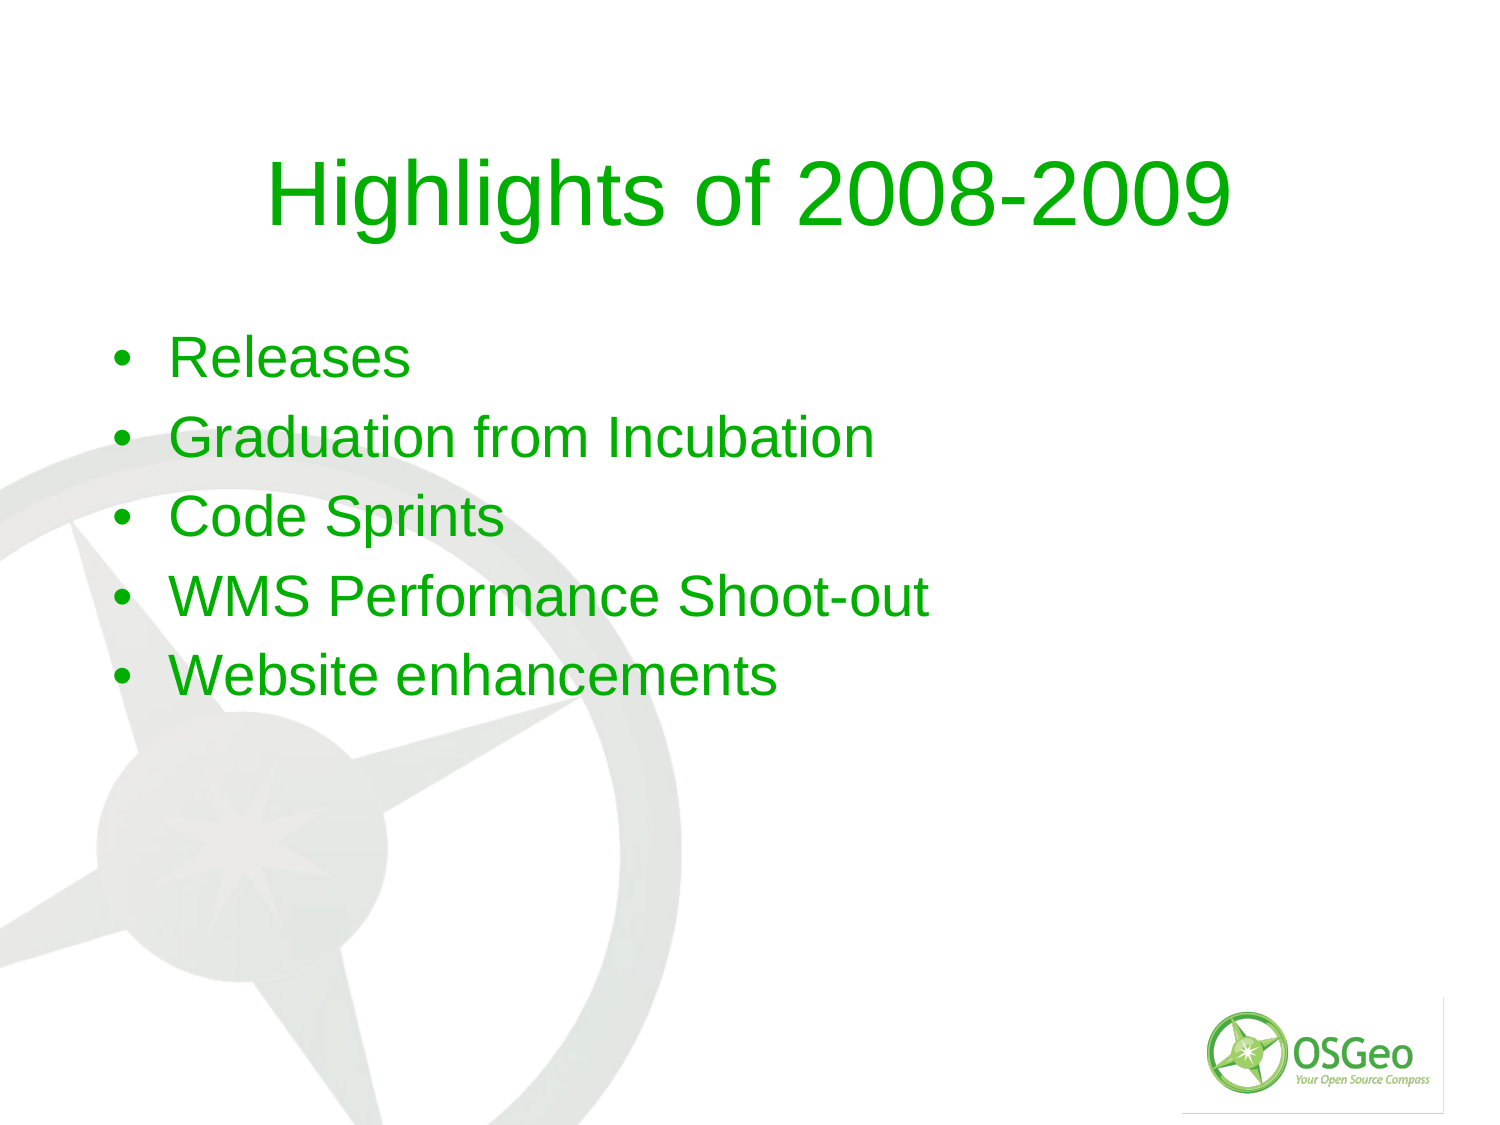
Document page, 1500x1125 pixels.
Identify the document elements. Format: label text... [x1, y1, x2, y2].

title Highlights of 2008-2009 [112, 83, 1388, 305]
picture [0, 413, 739, 1125]
picture [1181, 996, 1444, 1114]
list Releases Graduation from Incubation Code Sprints WMS Performance Shoot-out Website enhancements [112, 324, 1388, 986]
